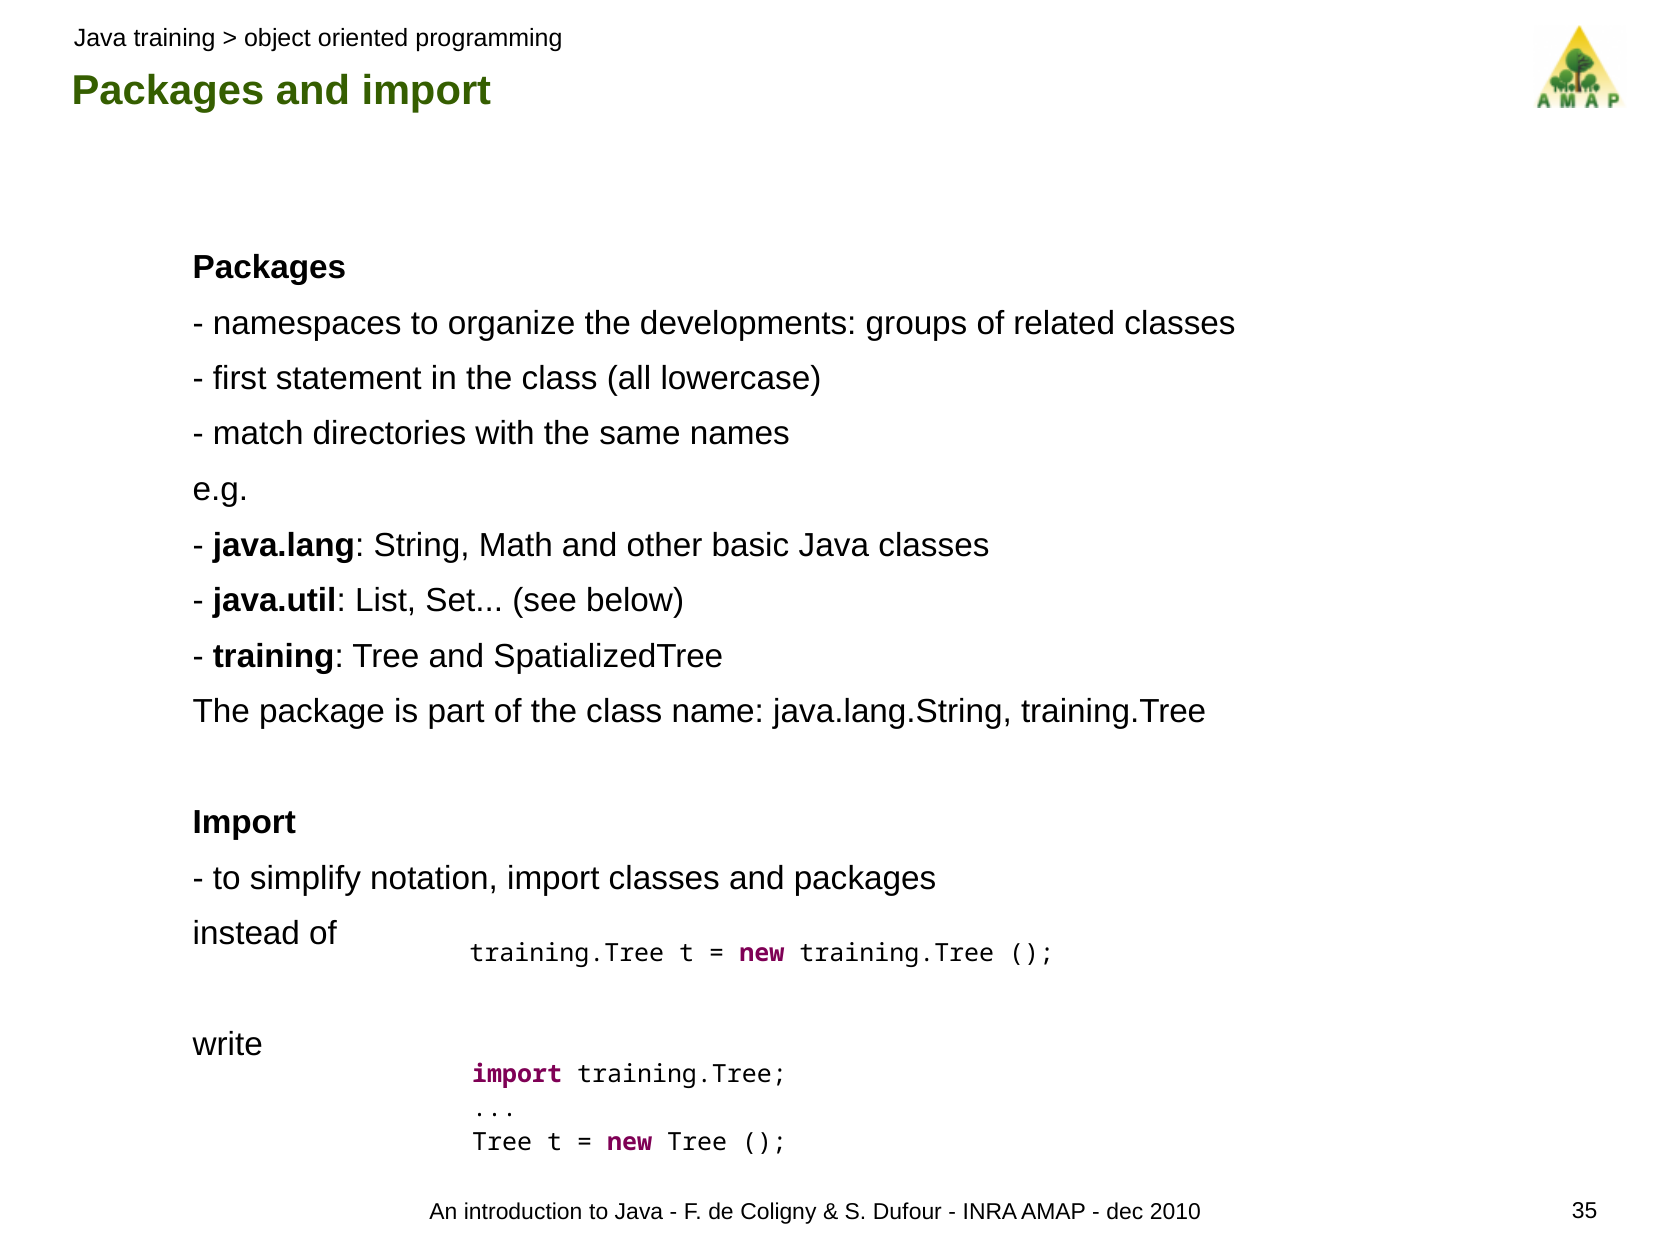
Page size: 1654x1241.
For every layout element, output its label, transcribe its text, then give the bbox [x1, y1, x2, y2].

picture [1533, 25, 1627, 108]
text_box Java training > object oriented programming [59, 16, 1004, 60]
text_box Packages and import [56, 59, 1120, 121]
text_box training.Tree t = new training.Tree (); [454, 927, 1184, 972]
text_box import training.Tree; ... Tree t = new Tree (); [457, 1048, 1019, 1151]
text_box Packages - namespaces to organize the developments: groups of related classes - first statement in the class (all lowercase) - match directories with the same names e.g. - java.lang: String, Math and other basic Java classes - java.util: List, Set... (see below) - training: Tree and SpatializedTree The package is part of the class name: java.lang.String, training.Tree Import - to simplify notation, import classes and packages instead of write [177, 222, 1450, 1052]
